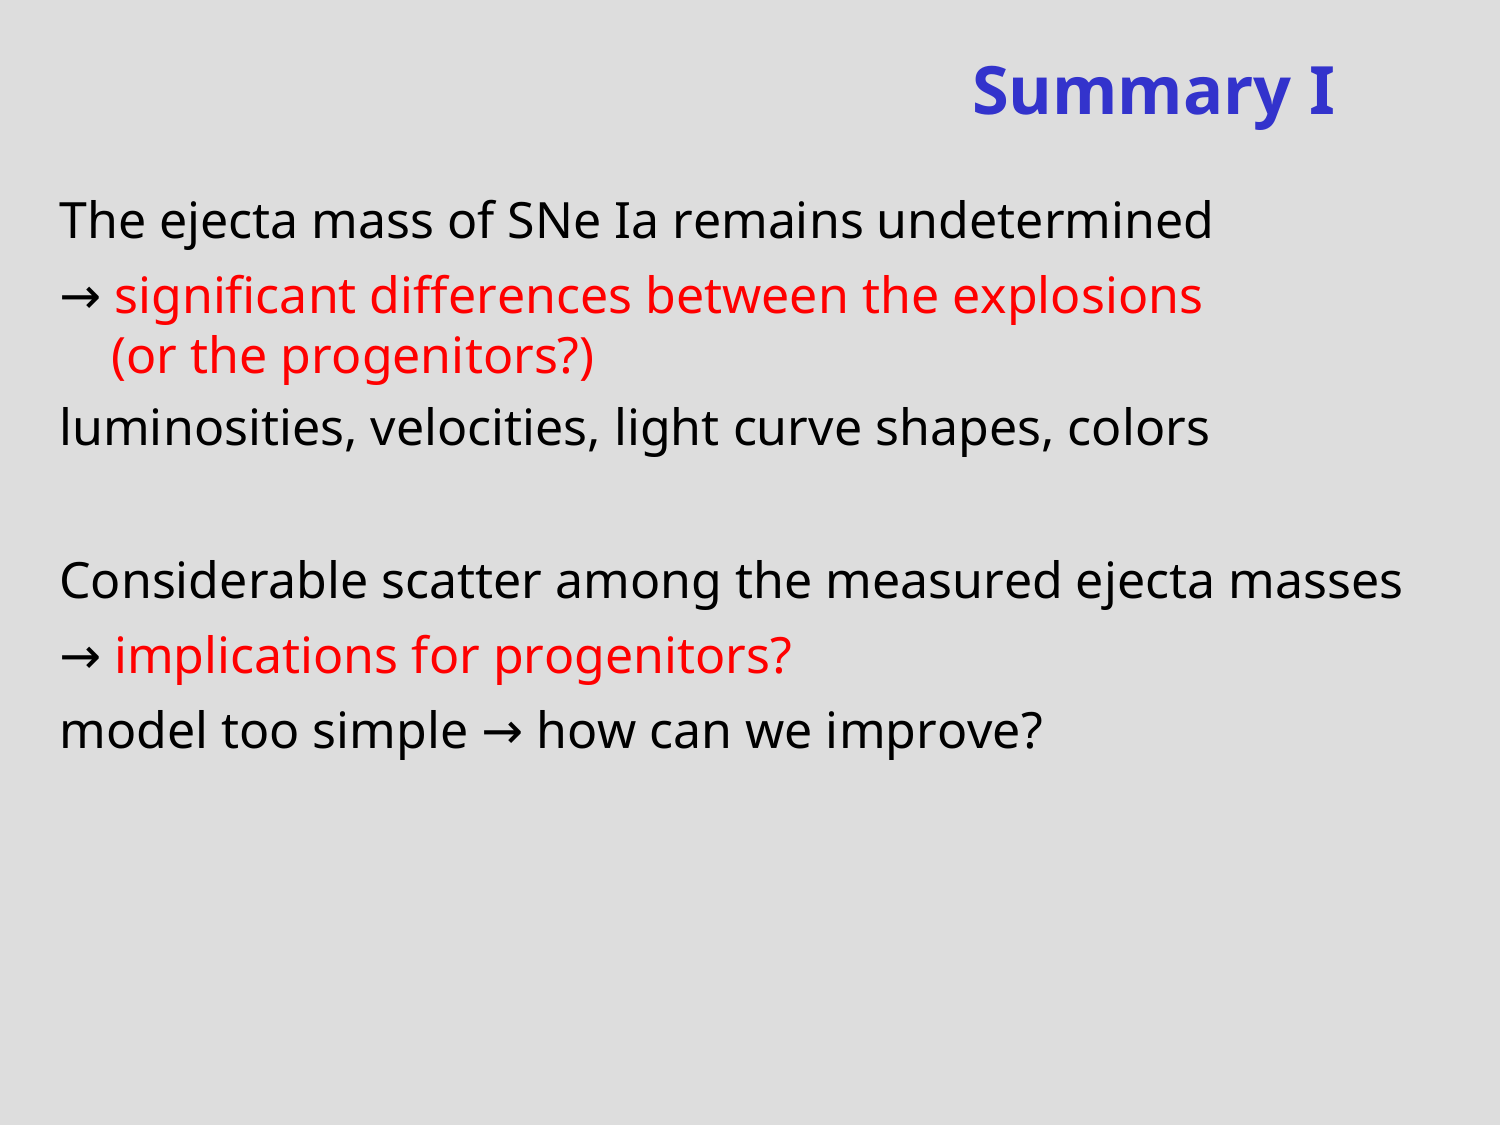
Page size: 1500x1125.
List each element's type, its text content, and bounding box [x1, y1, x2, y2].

text_box The ejecta mass of SNe Ia remains undetermined → significant differences between the explosions (or the progenitors?) luminosities, velocities, light curve shapes, colors Considerable scatter among the measured ejecta masses → implications for progenitors? model too simple → how can we improve? [44, 181, 1500, 907]
text_box Summary I [899, 46, 1351, 139]
